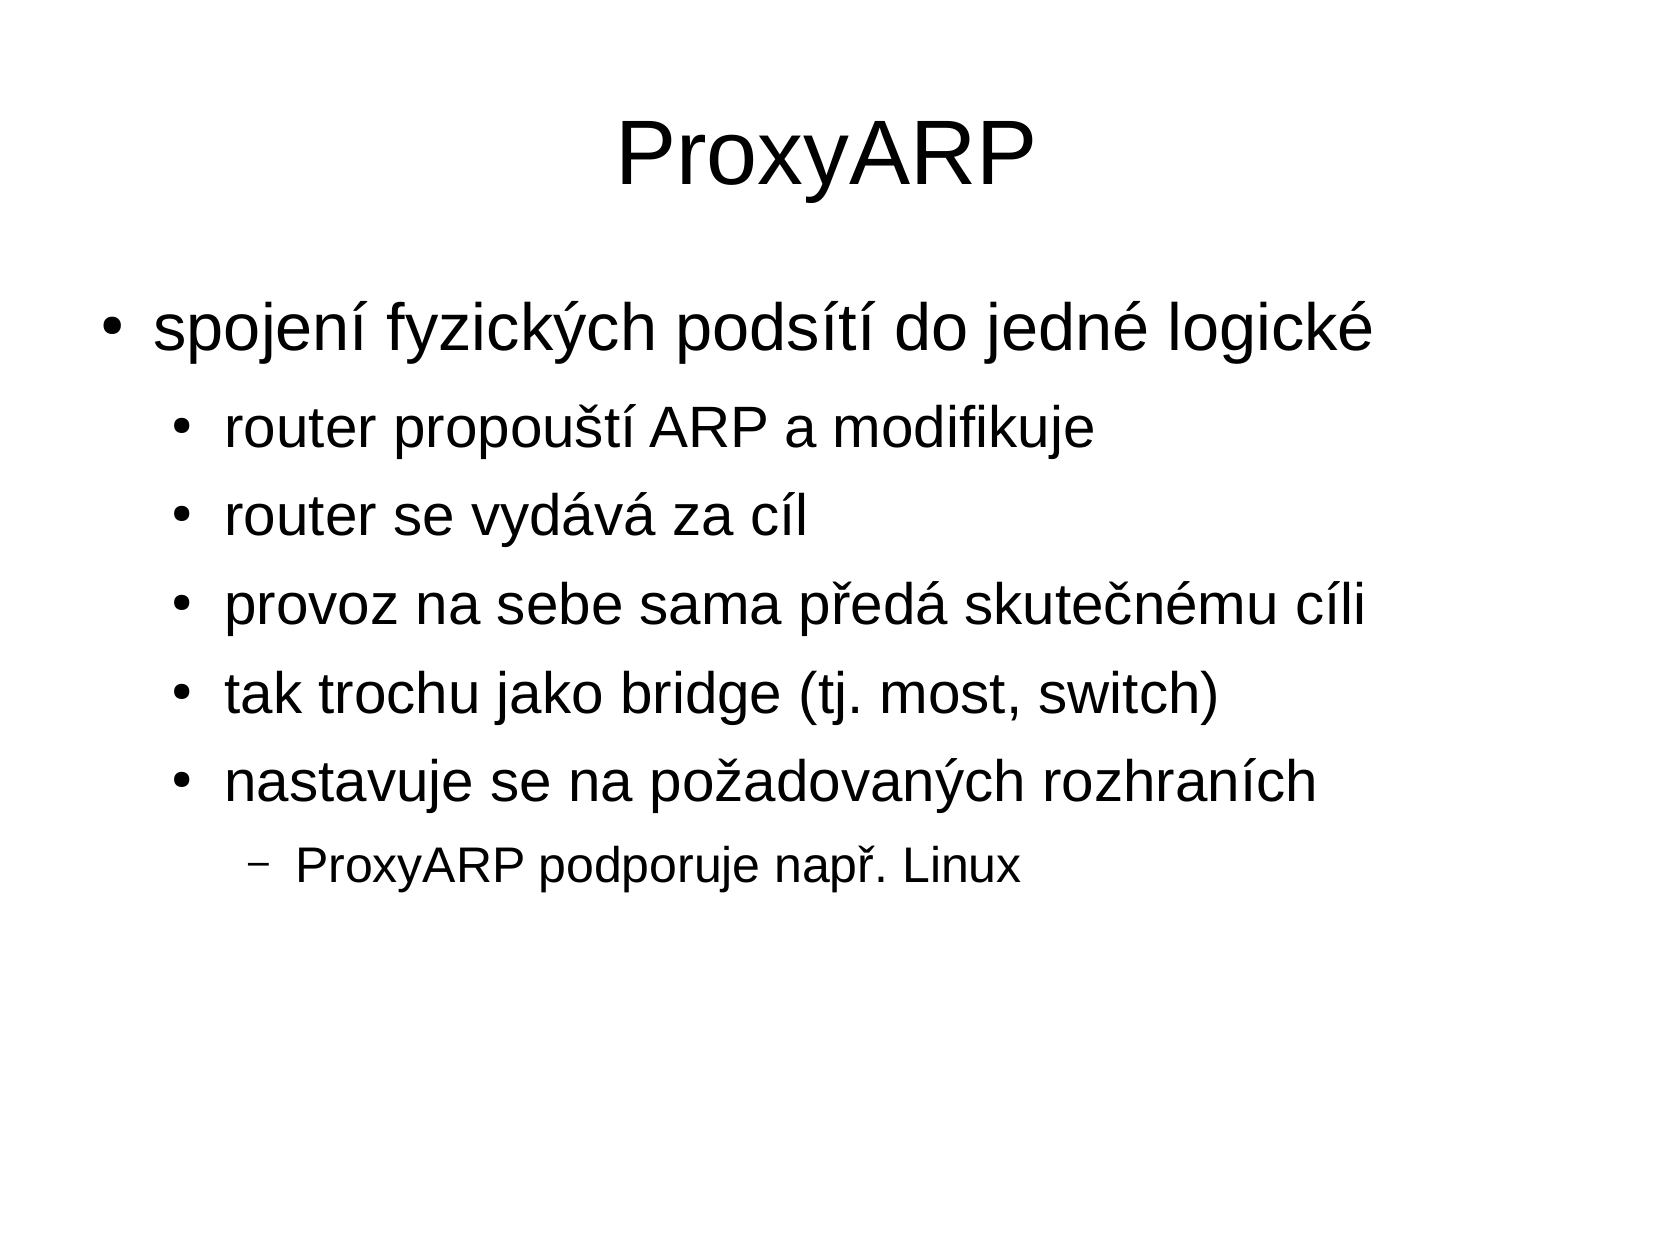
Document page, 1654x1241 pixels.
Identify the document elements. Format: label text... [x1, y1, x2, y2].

title ProxyARP [82, 49, 1571, 257]
list spojení fyzických podsítí do jedné logické router propouští ARP a modifikuje router se vydává za cíl provoz na sebe sama předá skutečnému cíli tak trochu jako bridge (tj. most, switch) nastavuje se na požadovaných rozhraních ProxyARP podporuje např. Linux [82, 290, 1571, 1109]
